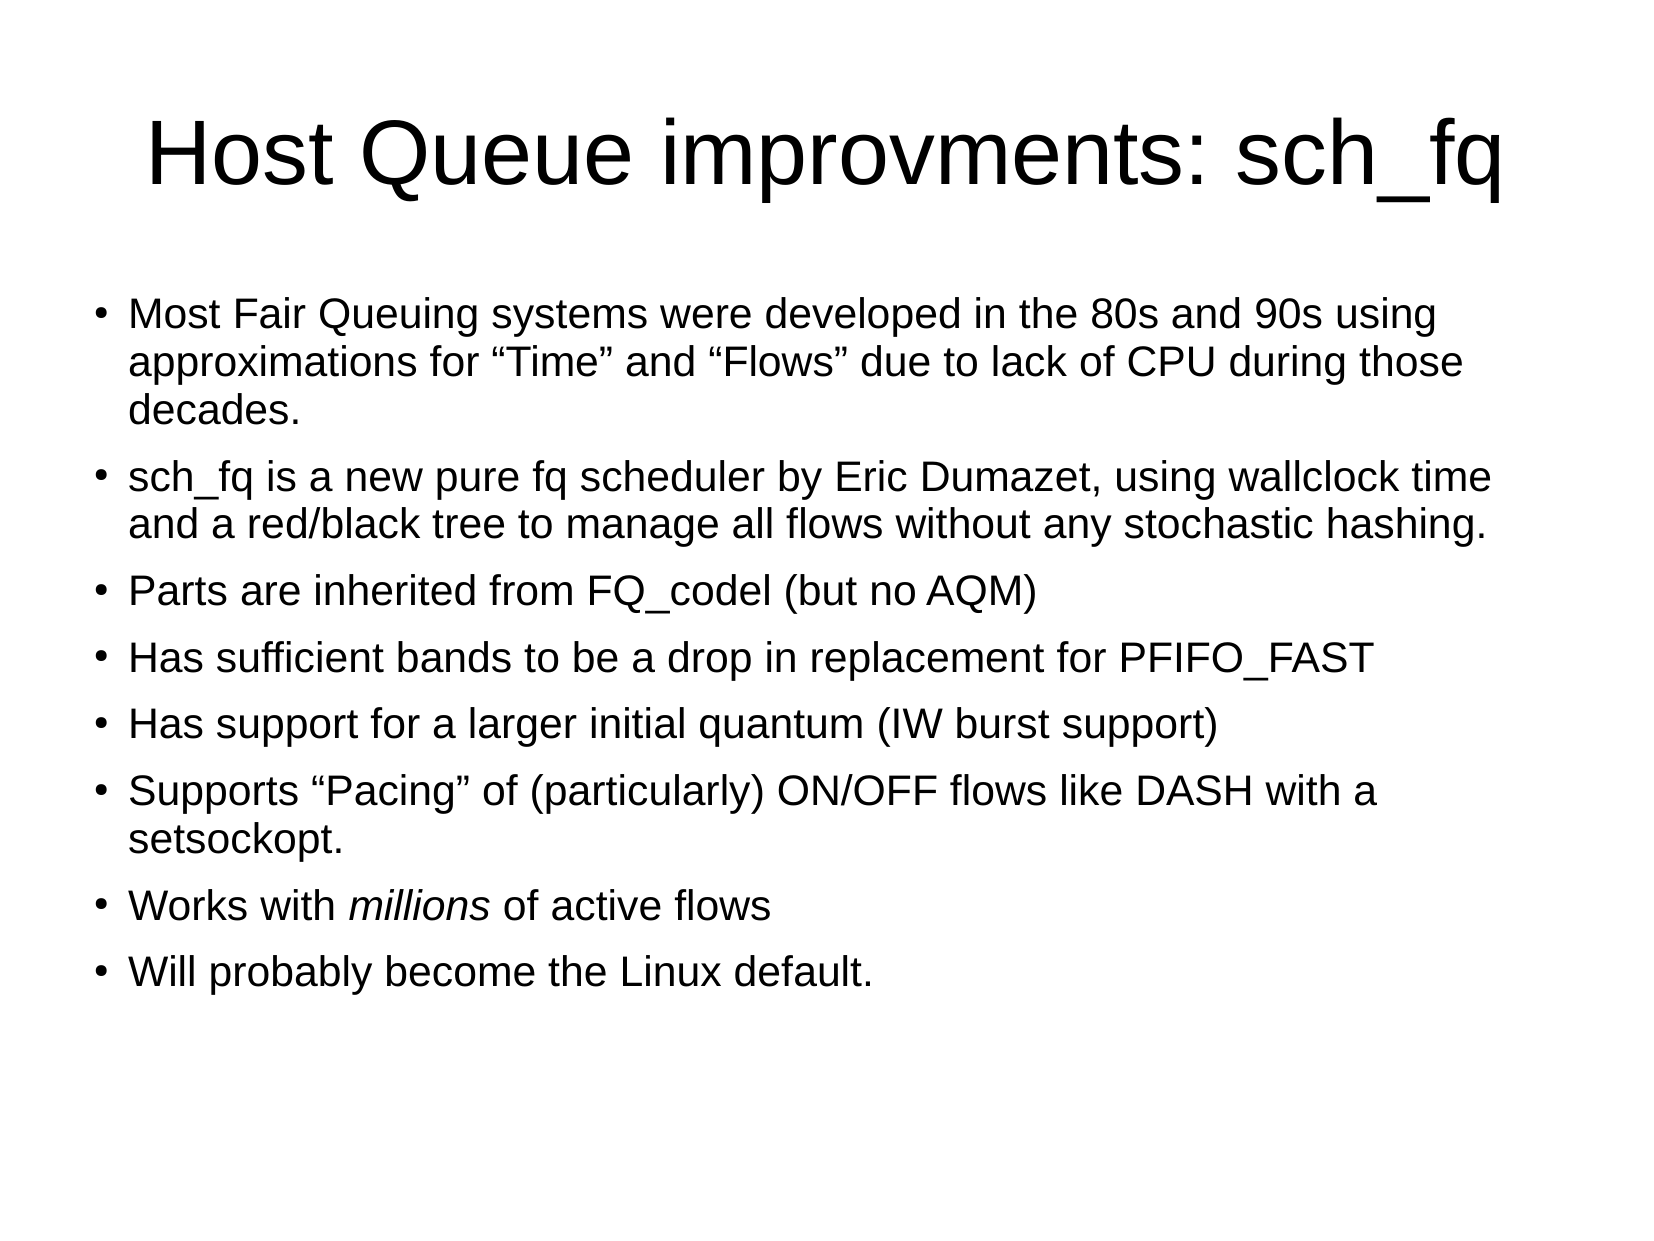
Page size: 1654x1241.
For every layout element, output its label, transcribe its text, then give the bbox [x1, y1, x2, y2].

title Host Queue improvments: sch_fq [82, 49, 1571, 257]
list Most Fair Queuing systems were developed in the 80s and 90s using approximations for “Time” and “Flows” due to lack of CPU during those decades. sch_fq is a new pure fq scheduler by Eric Dumazet, using wallclock time and a red/black tree to manage all flows without any stochastic hashing. Parts are inherited from FQ_codel (but no AQM) Has sufficient bands to be a drop in replacement for PFIFO_FAST Has support for a larger initial quantum (IW burst support) Supports “Pacing” of (particularly) ON/OFF flows like DASH with a setsockopt. Works with millions of active flows Will probably become the Linux default. [82, 290, 1571, 1010]
